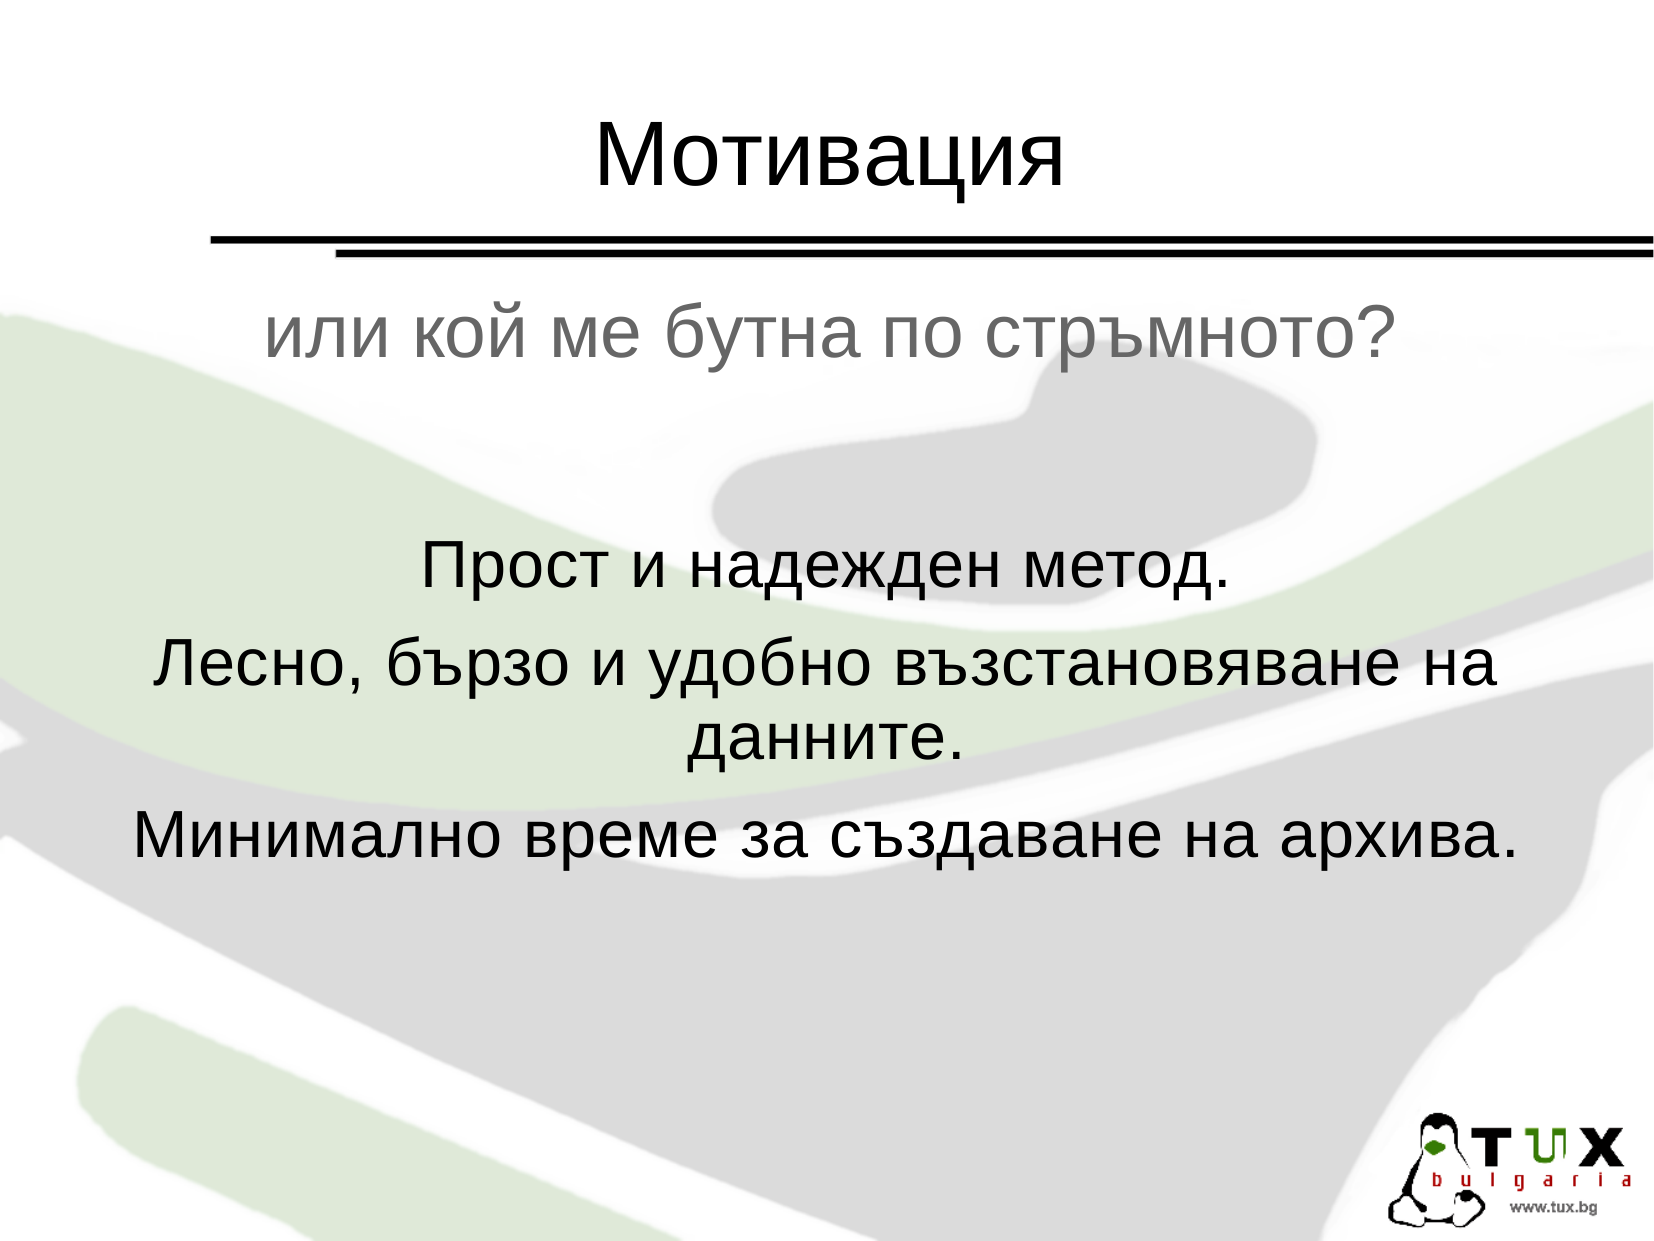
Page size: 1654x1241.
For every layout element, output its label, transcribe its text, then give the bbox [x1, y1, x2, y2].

picture [0, 0, 1654, 1241]
title Мотивация или кой ме бутна по стръмното? [86, 75, 1576, 401]
subtitle Прост и надежден метод. Лесно, бързо и удобно възстановяване на данните. Минимално време за създаване на архива. [82, 290, 1571, 1109]
